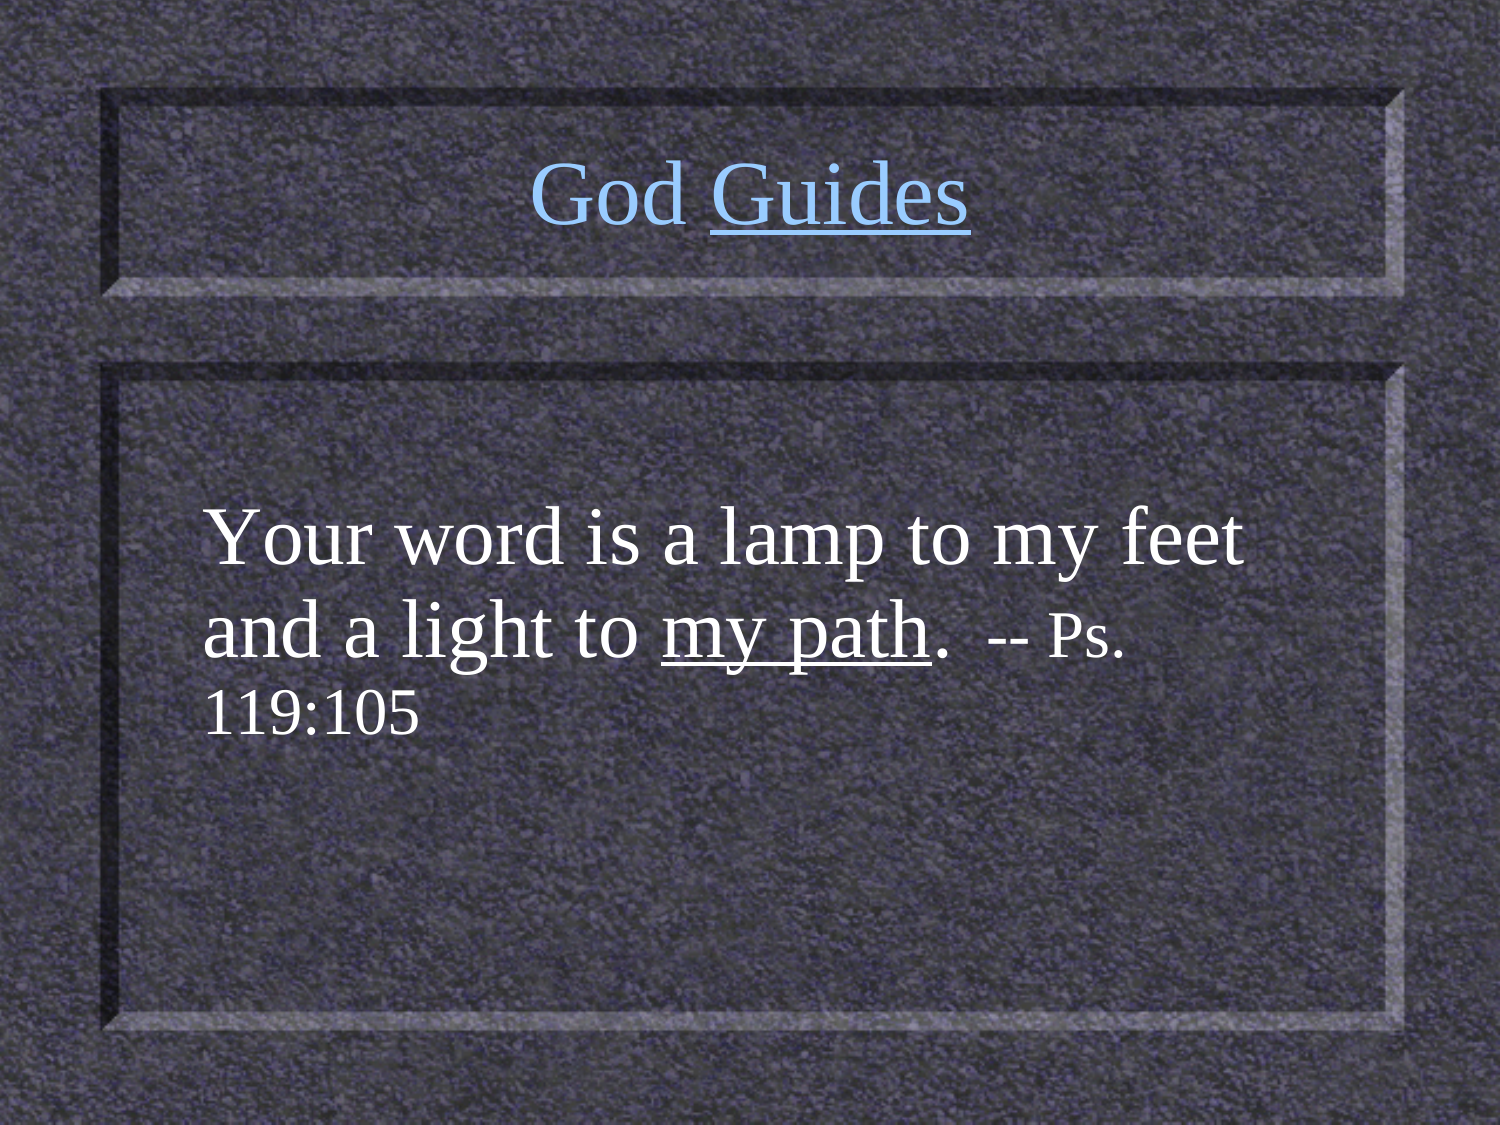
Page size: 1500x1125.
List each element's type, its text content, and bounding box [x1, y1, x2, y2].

picture [0, 0, 1500, 1125]
text_box Your word is a lamp to my feet and a light to my path. -- Ps. 119:105 [187, 483, 1276, 757]
title God Guides [150, 76, 1351, 312]
